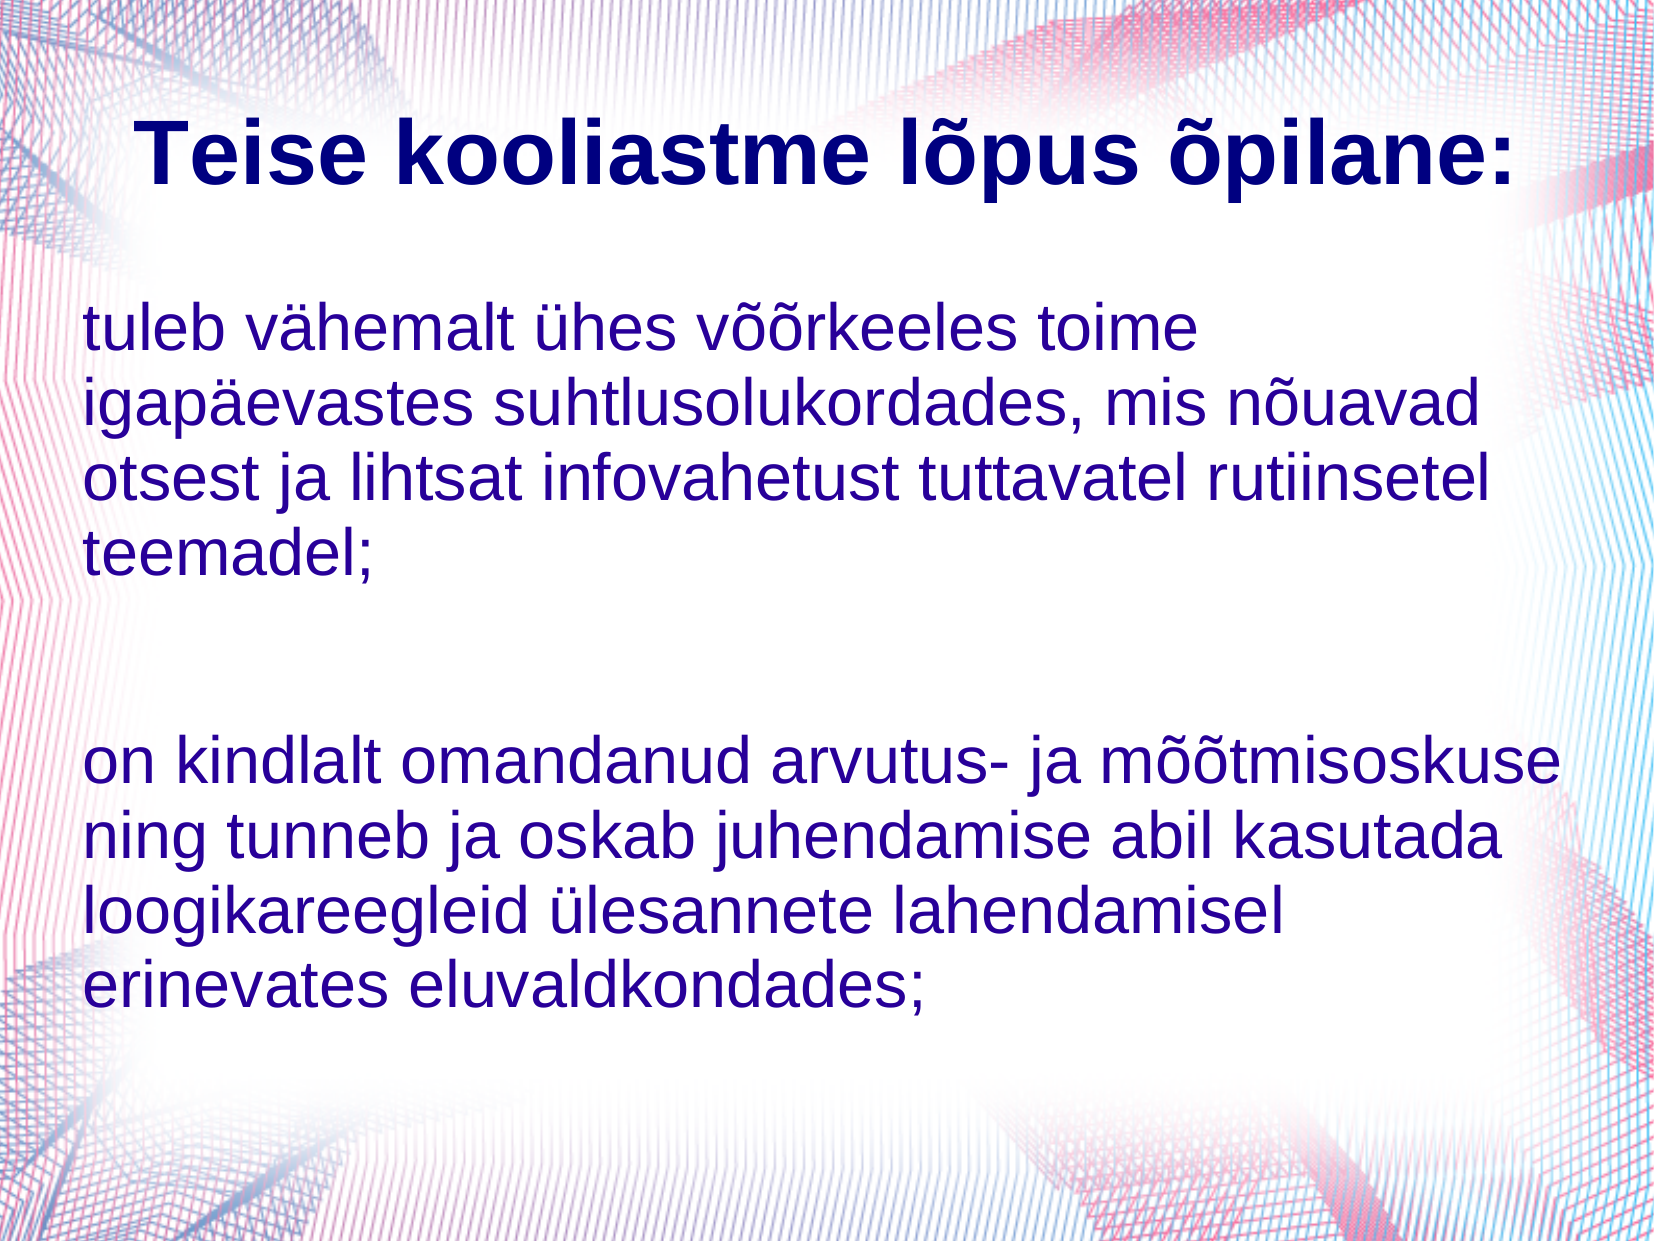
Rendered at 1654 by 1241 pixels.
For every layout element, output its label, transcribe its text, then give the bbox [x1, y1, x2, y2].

title Teise kooliastme lõpus õpilane: [82, 49, 1571, 257]
picture [0, 0, 1654, 1241]
list tuleb vähemalt ühes võõrkeeles toime igapäevastes suhtlusolukordades, mis nõuavad otsest ja lihtsat infovahetust tuttavatel rutiinsetel teemadel; on kindlalt omandanud arvutus- ja mõõtmisoskuse ning tunneb ja oskab juhendamise abil kasutada loogikareegleid ülesannete lahendamisel erinevates eluvaldkondades; [82, 290, 1571, 1172]
